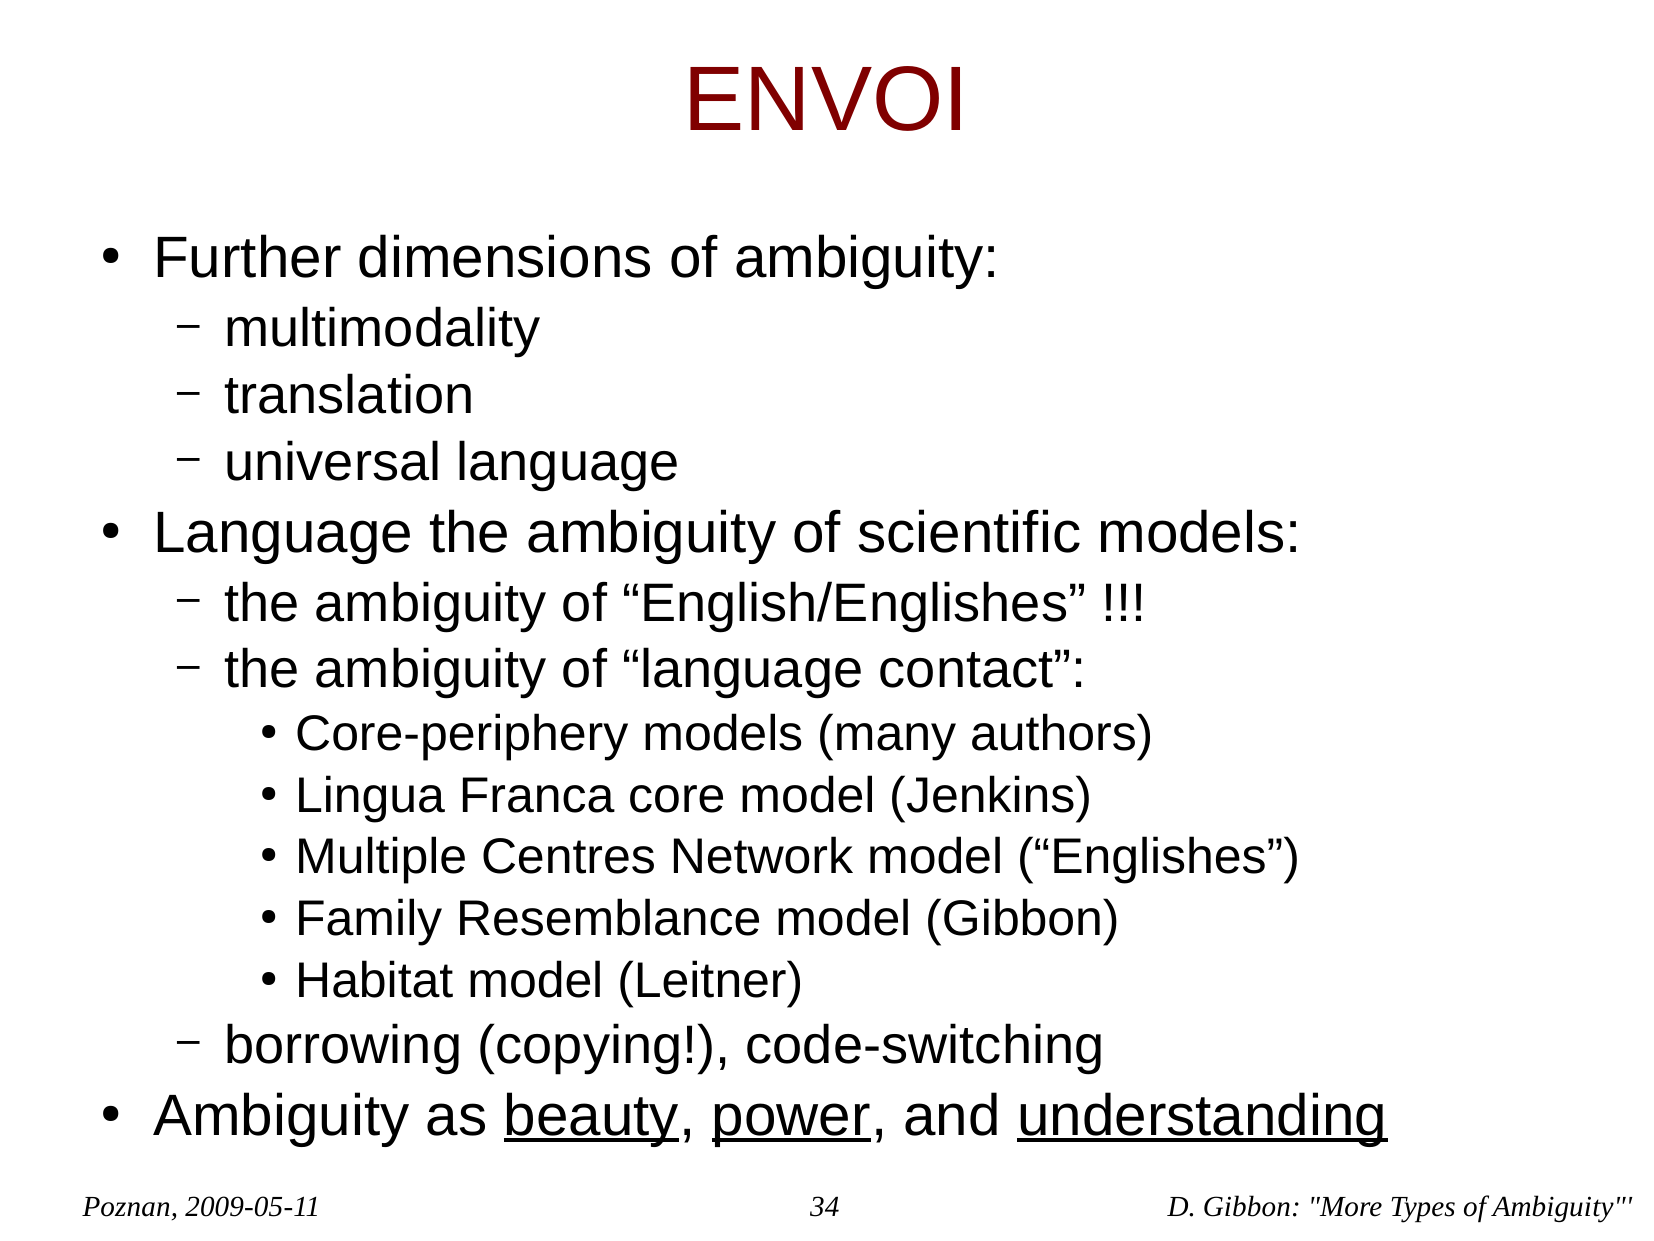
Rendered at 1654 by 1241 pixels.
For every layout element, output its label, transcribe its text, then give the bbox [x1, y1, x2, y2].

title ENVOI [0, 23, 1653, 174]
list Further dimensions of ambiguity: multimodality translation universal language Language the ambiguity of scientific models: the ambiguity of “English/Englishes” !!! the ambiguity of “language contact”: Core-periphery models (many authors) Lingua Franca core model (Jenkins) Multiple Centres Network model (“Englishes”) Family Resemblance model (Gibbon) Habitat model (Leitner) borrowing (copying!), code-switching Ambiguity as beauty, power, and understanding [82, 225, 1612, 1163]
